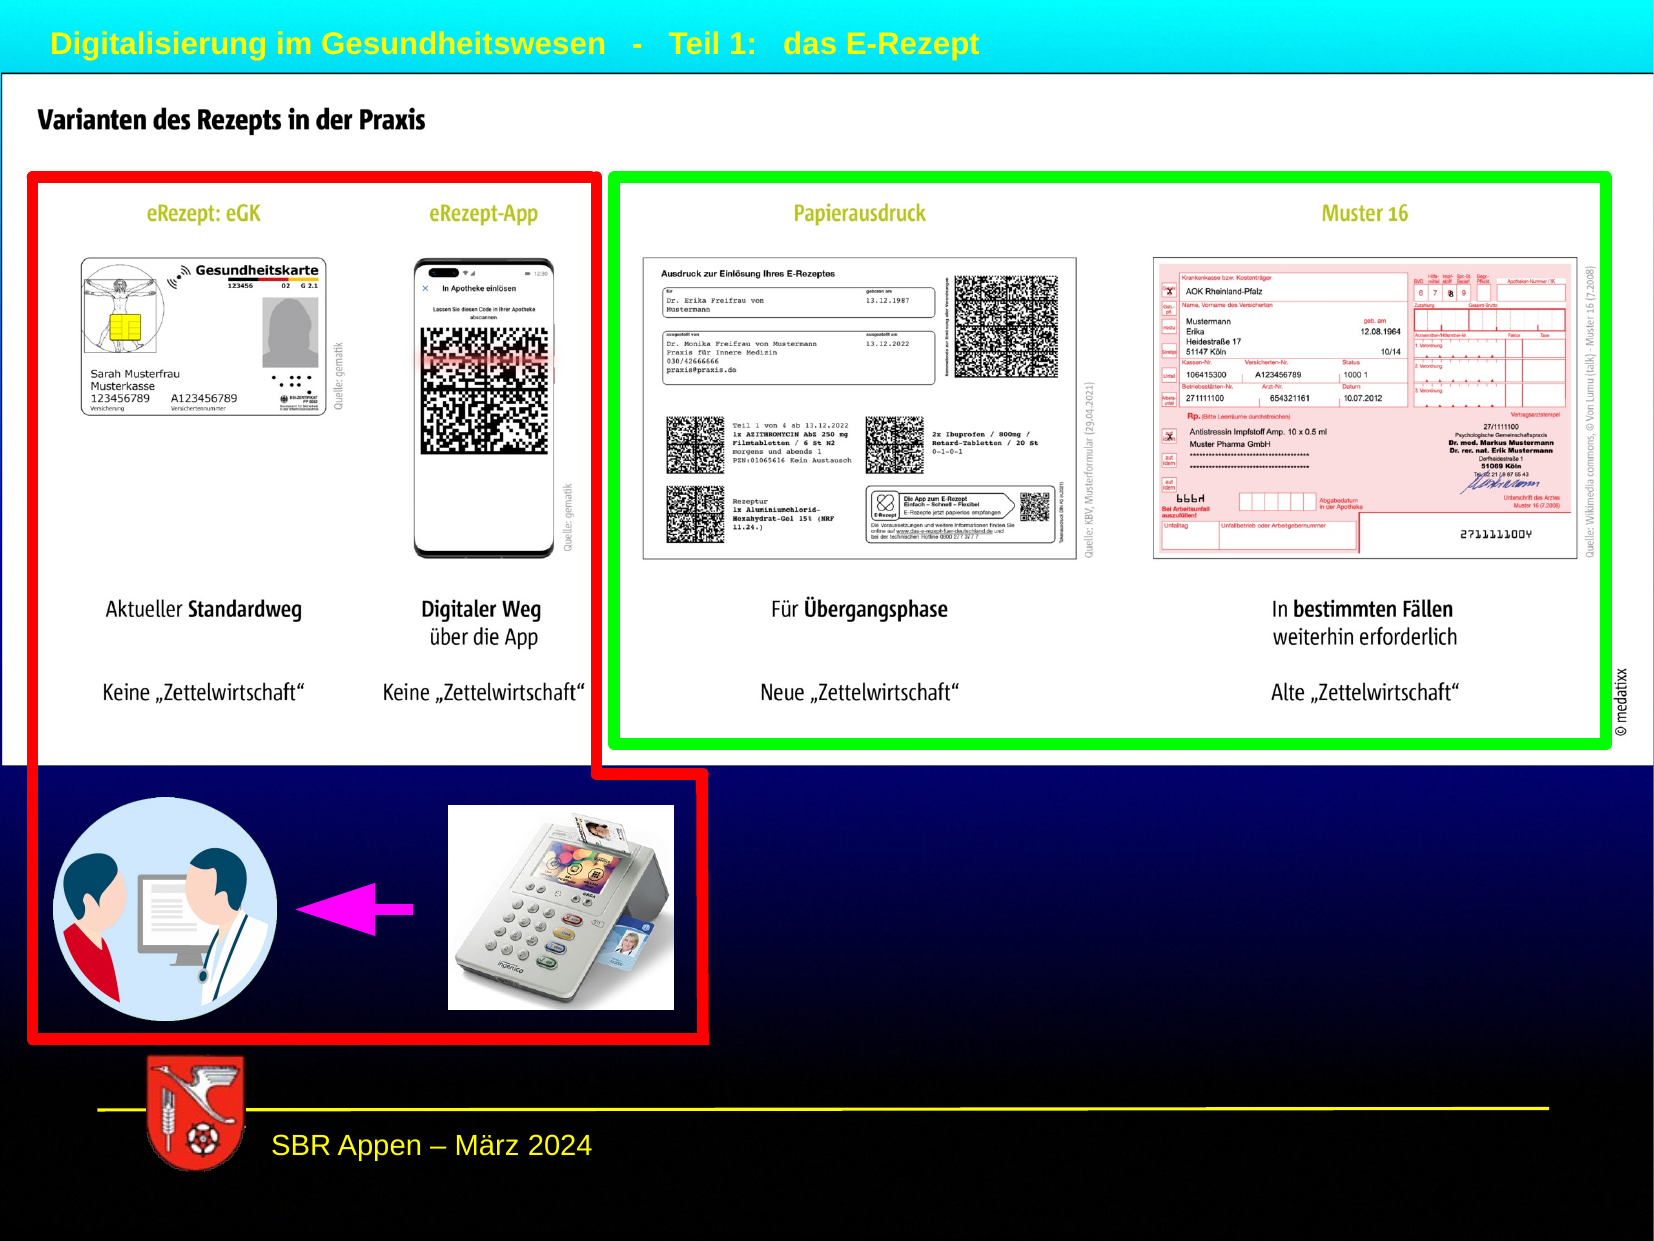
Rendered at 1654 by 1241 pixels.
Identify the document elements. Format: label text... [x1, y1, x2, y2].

picture [0, 0, 1654, 1241]
text_box SBR Appen – März 2024 [256, 1121, 760, 1170]
text_box Digitalisierung im Gesundheitswesen - Teil 1: das E-Rezept [35, 19, 1049, 71]
